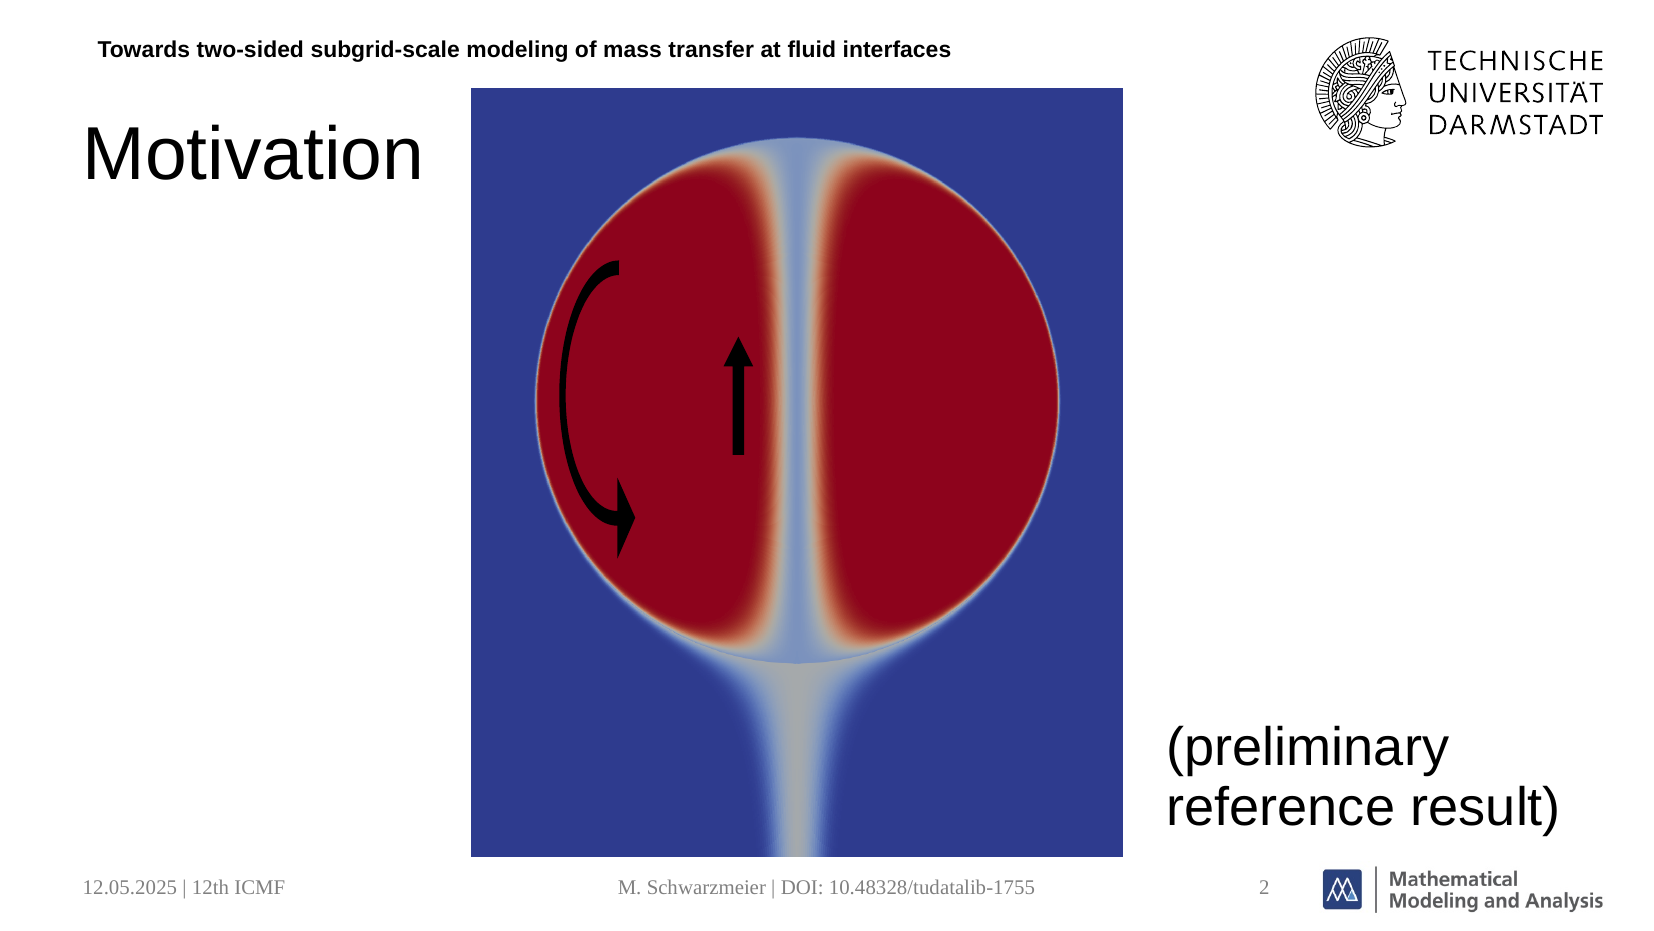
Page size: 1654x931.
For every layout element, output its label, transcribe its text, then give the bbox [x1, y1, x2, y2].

title Motivation [82, 69, 1270, 237]
text_box [723, 336, 754, 455]
text_box [559, 260, 636, 559]
picture [471, 237, 1123, 857]
text_box (preliminary reference result) [1151, 708, 1631, 845]
picture [1299, 861, 1626, 918]
